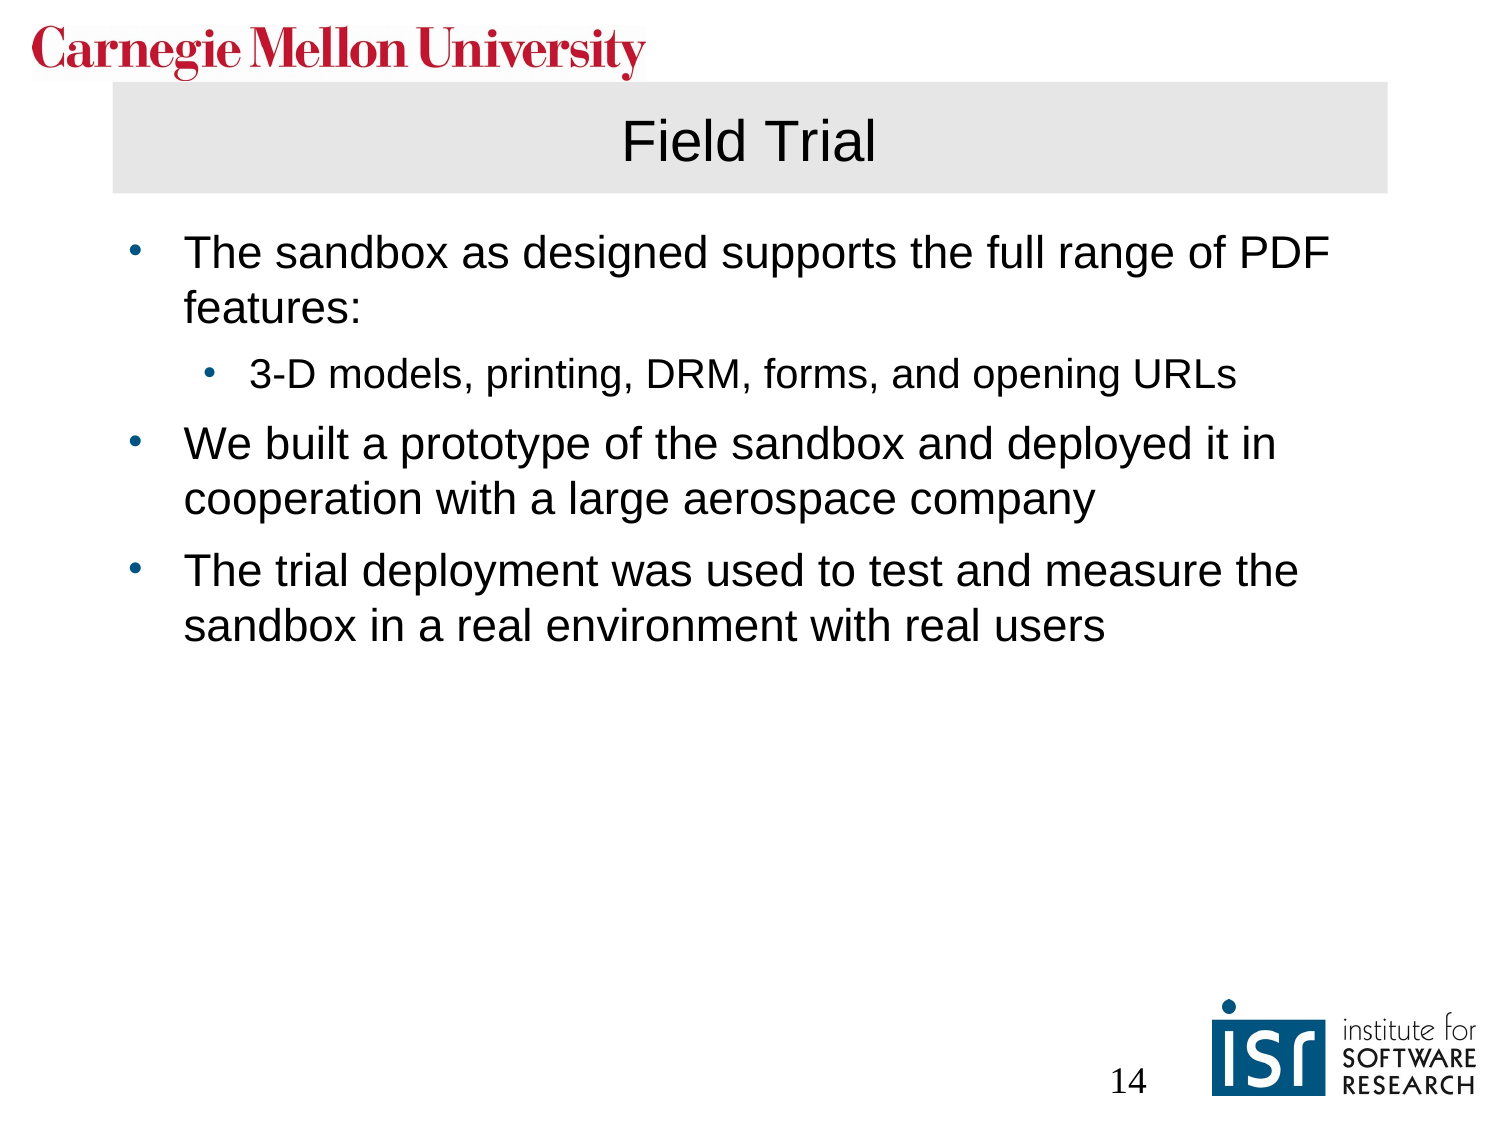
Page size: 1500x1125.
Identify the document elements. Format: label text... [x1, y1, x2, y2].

picture [32, 25, 646, 81]
list The sandbox as designed supports the full range of PDF features: 3-D models, printing, DRM, forms, and opening URLs We built a prototype of the sandbox and deployed it in cooperation with a large aerospace company The trial deployment was used to test and measure the sandbox in a real environment with real users [112, 215, 1388, 931]
picture [1294, 1031, 1315, 1086]
title Field Trial [112, 81, 1388, 194]
picture [1247, 1030, 1282, 1088]
picture [1212, 999, 1476, 1096]
picture [1223, 1031, 1233, 1085]
